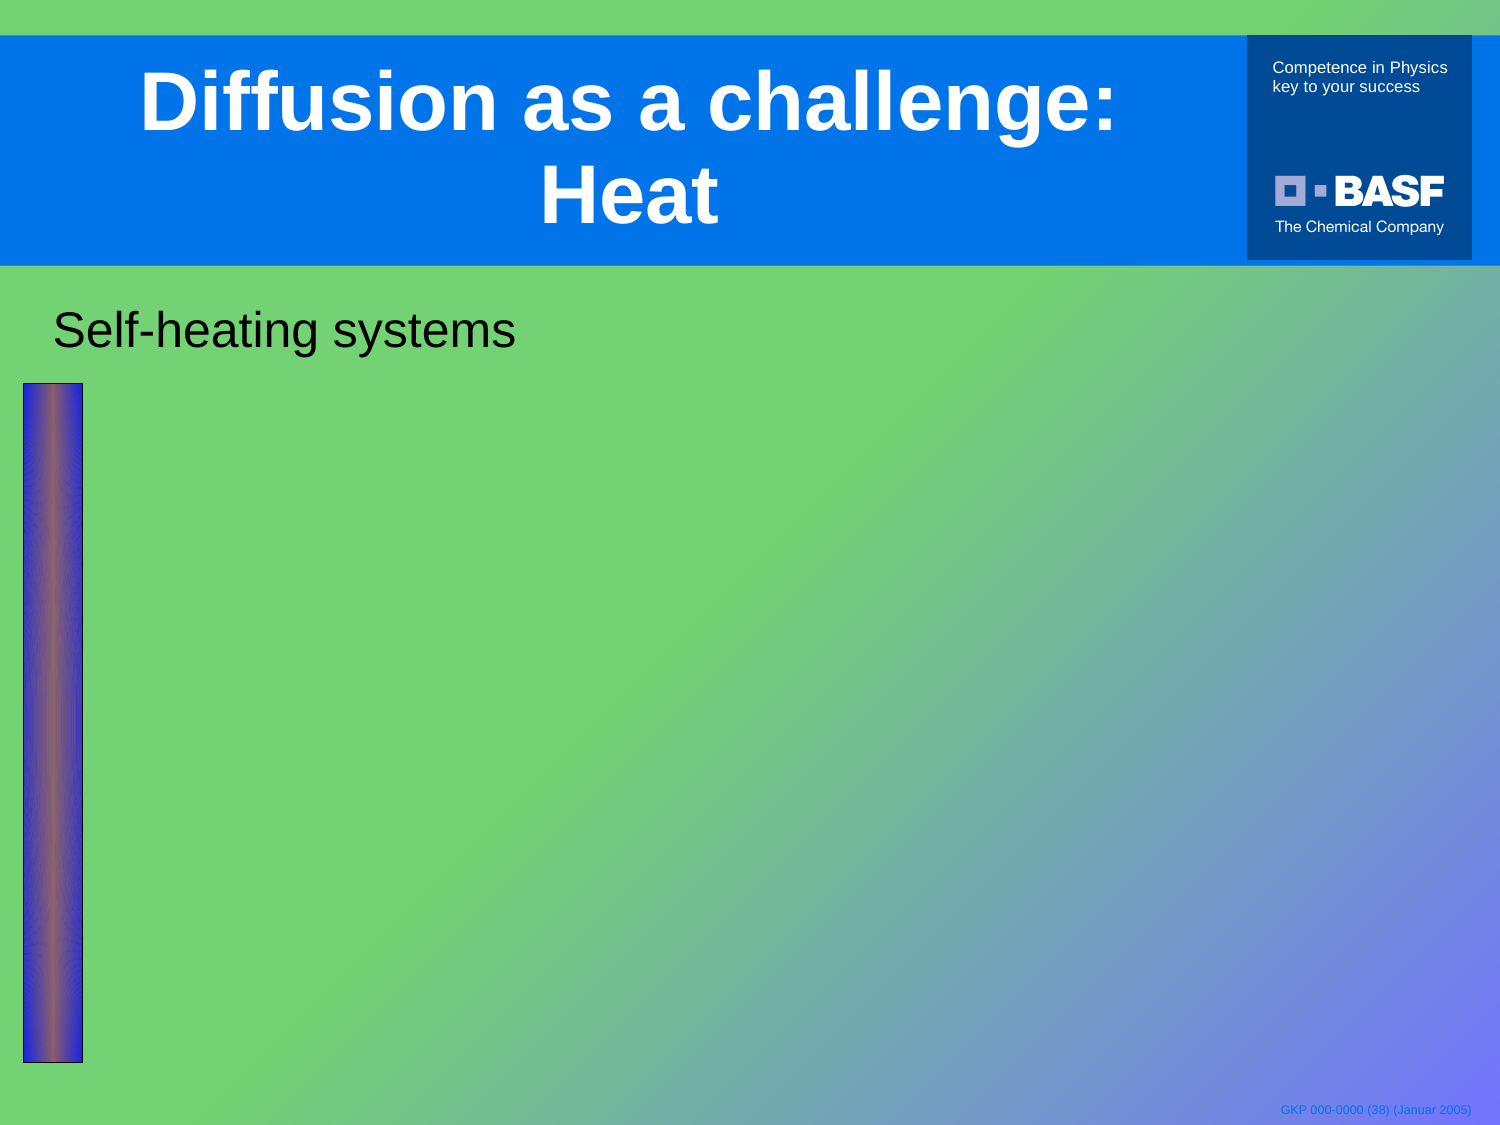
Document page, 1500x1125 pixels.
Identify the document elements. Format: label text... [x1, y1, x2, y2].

text_box Self-heating systems [37, 295, 532, 366]
text_box [23, 383, 83, 1063]
title Going micro and nano: approaching the apparent dwarf [1438, 1063, 1500, 1125]
title Diffusion as a challenge: Heat [27, 54, 1232, 308]
picture [1247, 35, 1472, 260]
